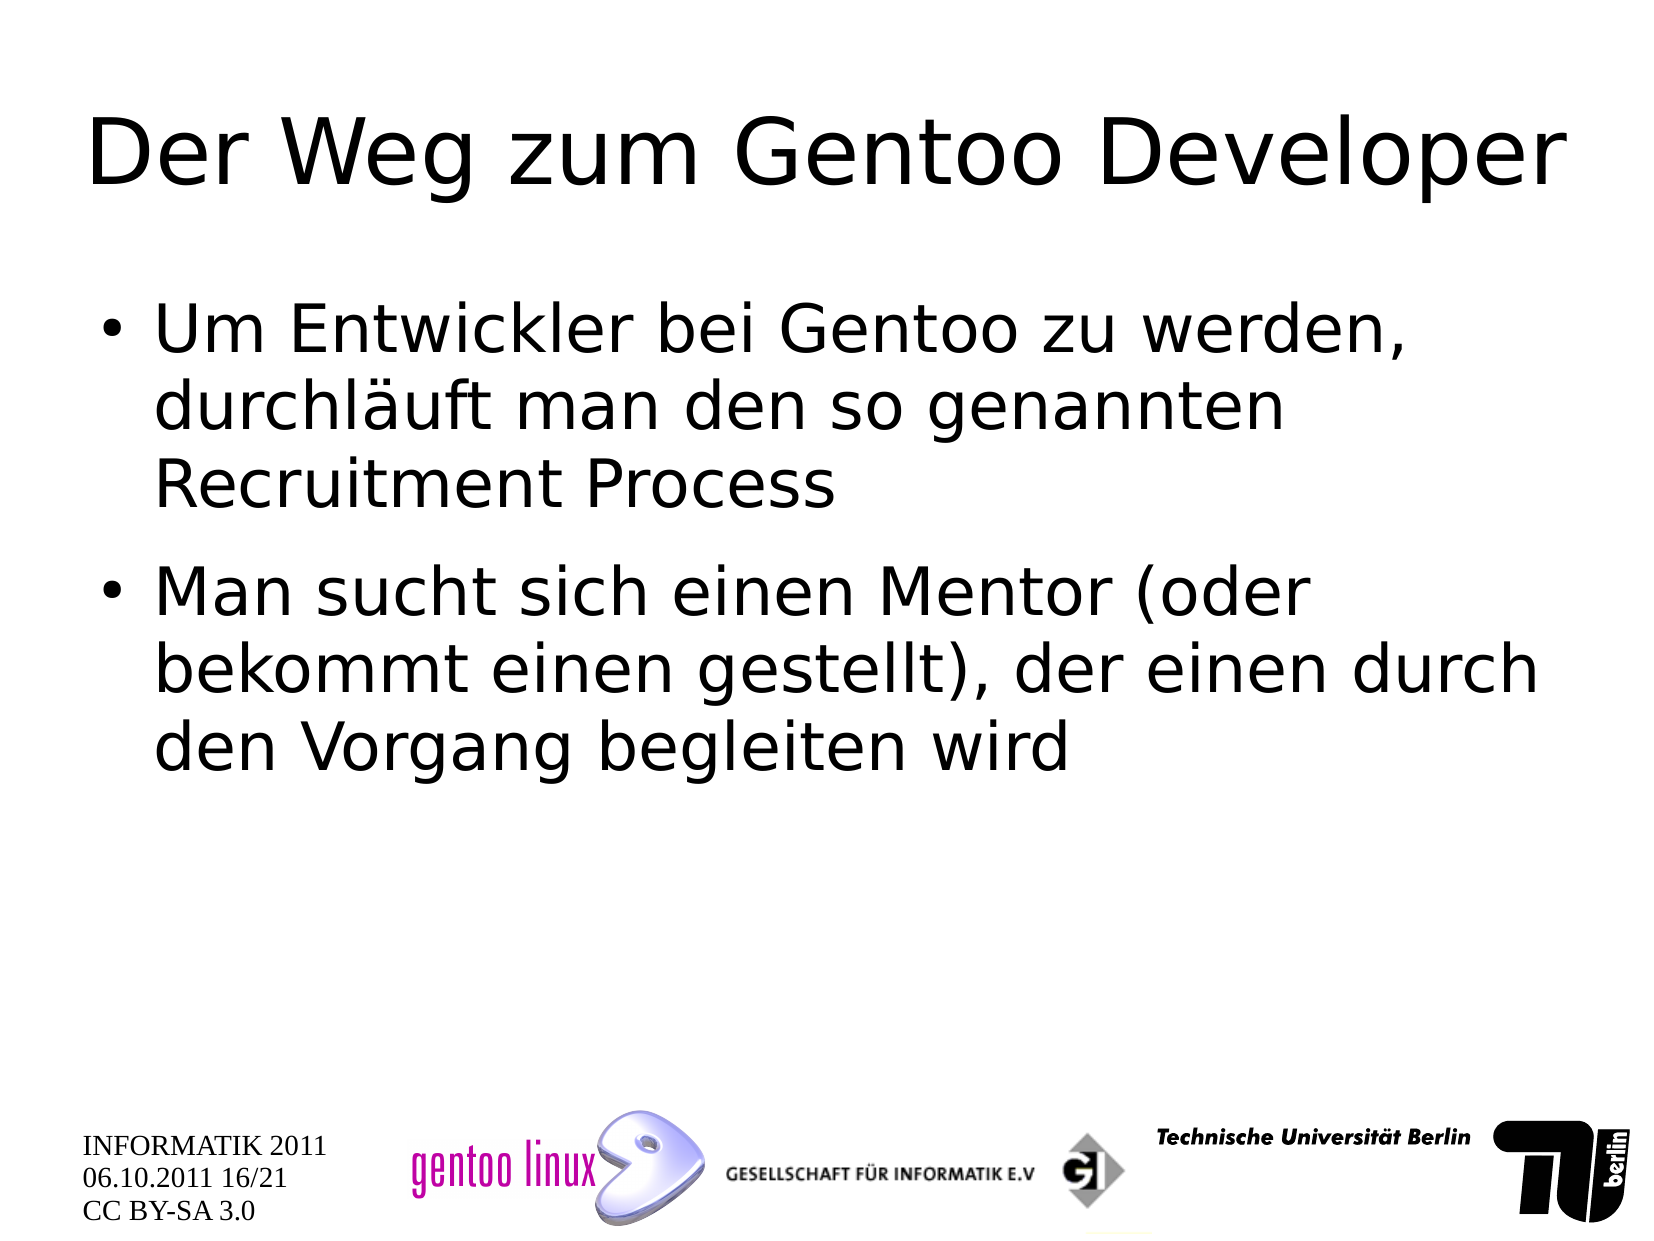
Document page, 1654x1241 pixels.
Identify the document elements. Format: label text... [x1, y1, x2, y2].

list Um Entwickler bei Gentoo zu werden, durchläuft man den so genannten Recruitment Process Man sucht sich einen Mentor (oder bekommt einen gestellt), der einen durch den Vorgang begleiten wird [82, 290, 1571, 1109]
picture [726, 1109, 1152, 1234]
title Der Weg zum Gentoo Developer [82, 49, 1571, 257]
picture [407, 1109, 708, 1230]
